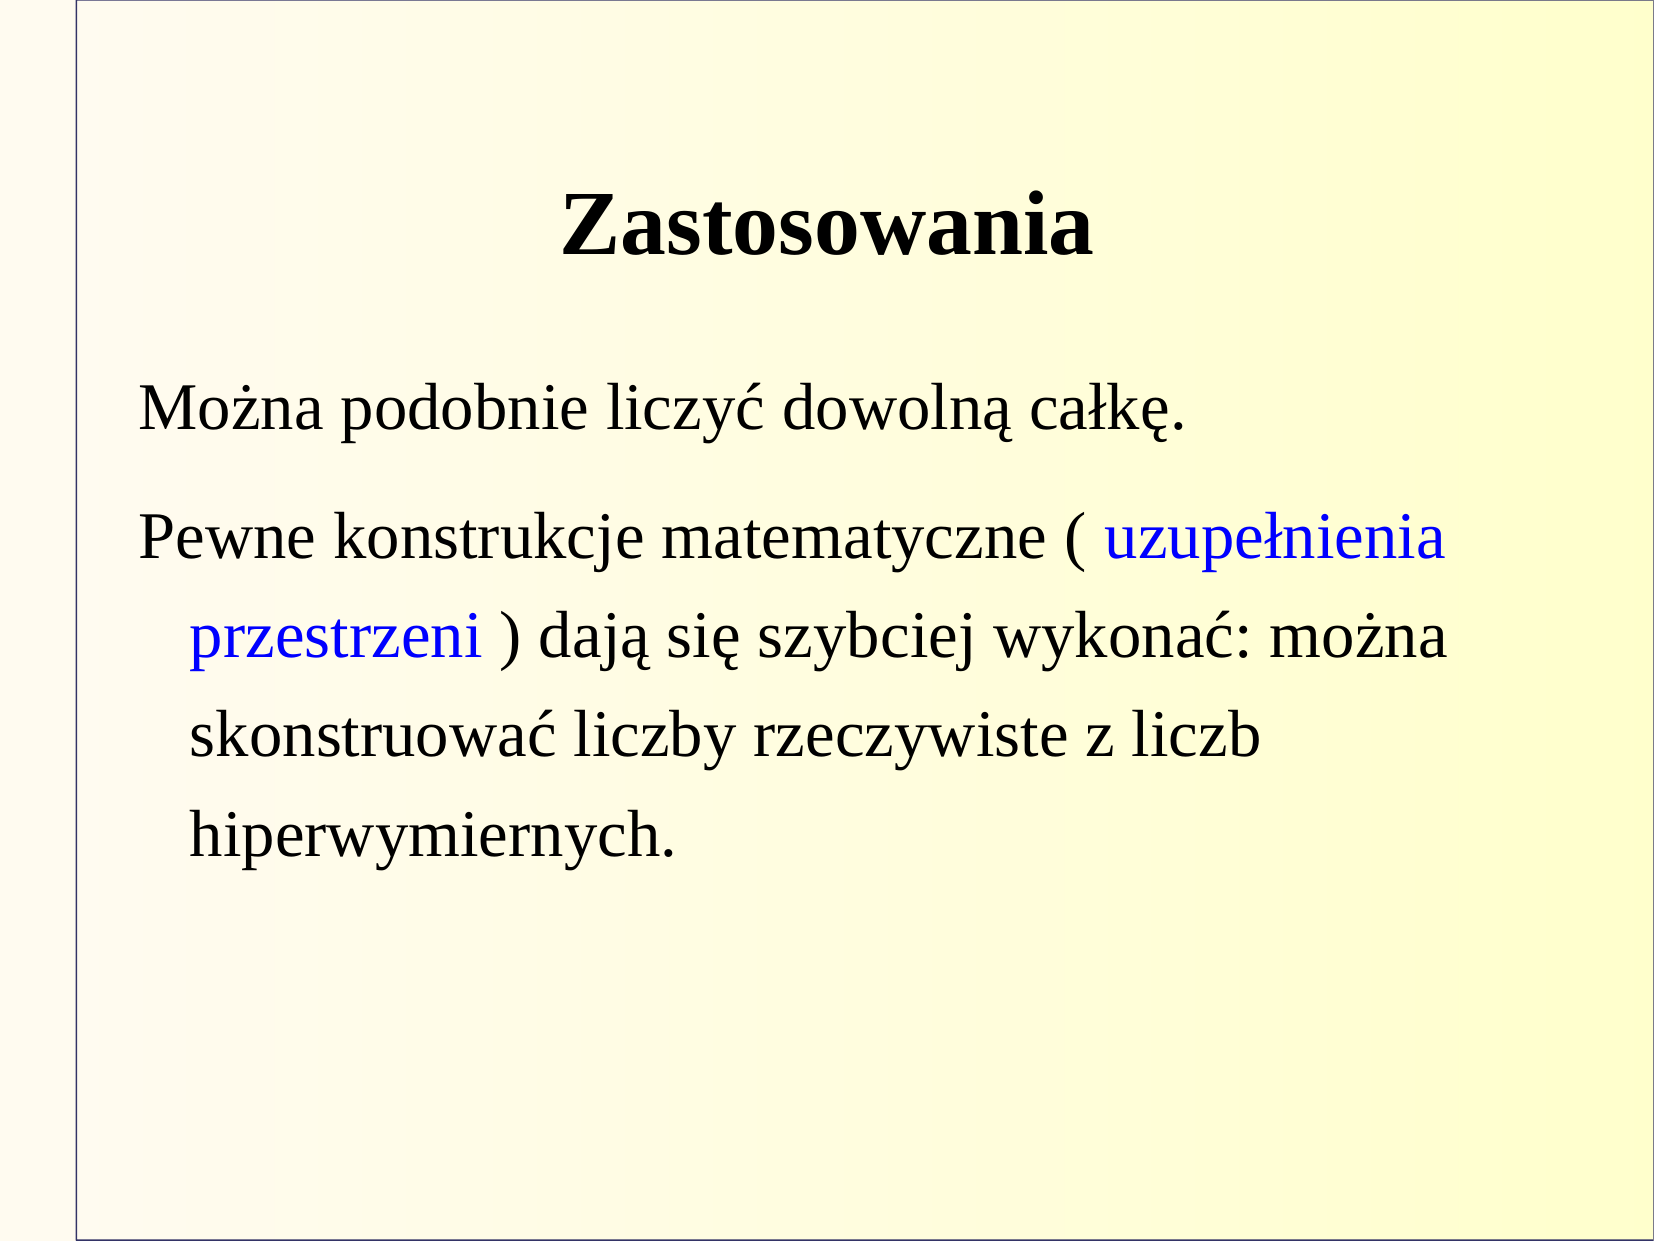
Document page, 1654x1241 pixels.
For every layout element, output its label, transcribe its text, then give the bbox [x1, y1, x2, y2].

picture [0, 0, 75, 1241]
list Można podobnie liczyć dowolną całkę. Pewne konstrukcje matematyczne ( uzupełnienia przestrzeni ) dają się szybciej wykonać: można skonstruować liczby rzeczywiste z liczb hiperwymiernych. [121, 344, 1534, 1127]
title Zastosowania [121, 102, 1534, 311]
